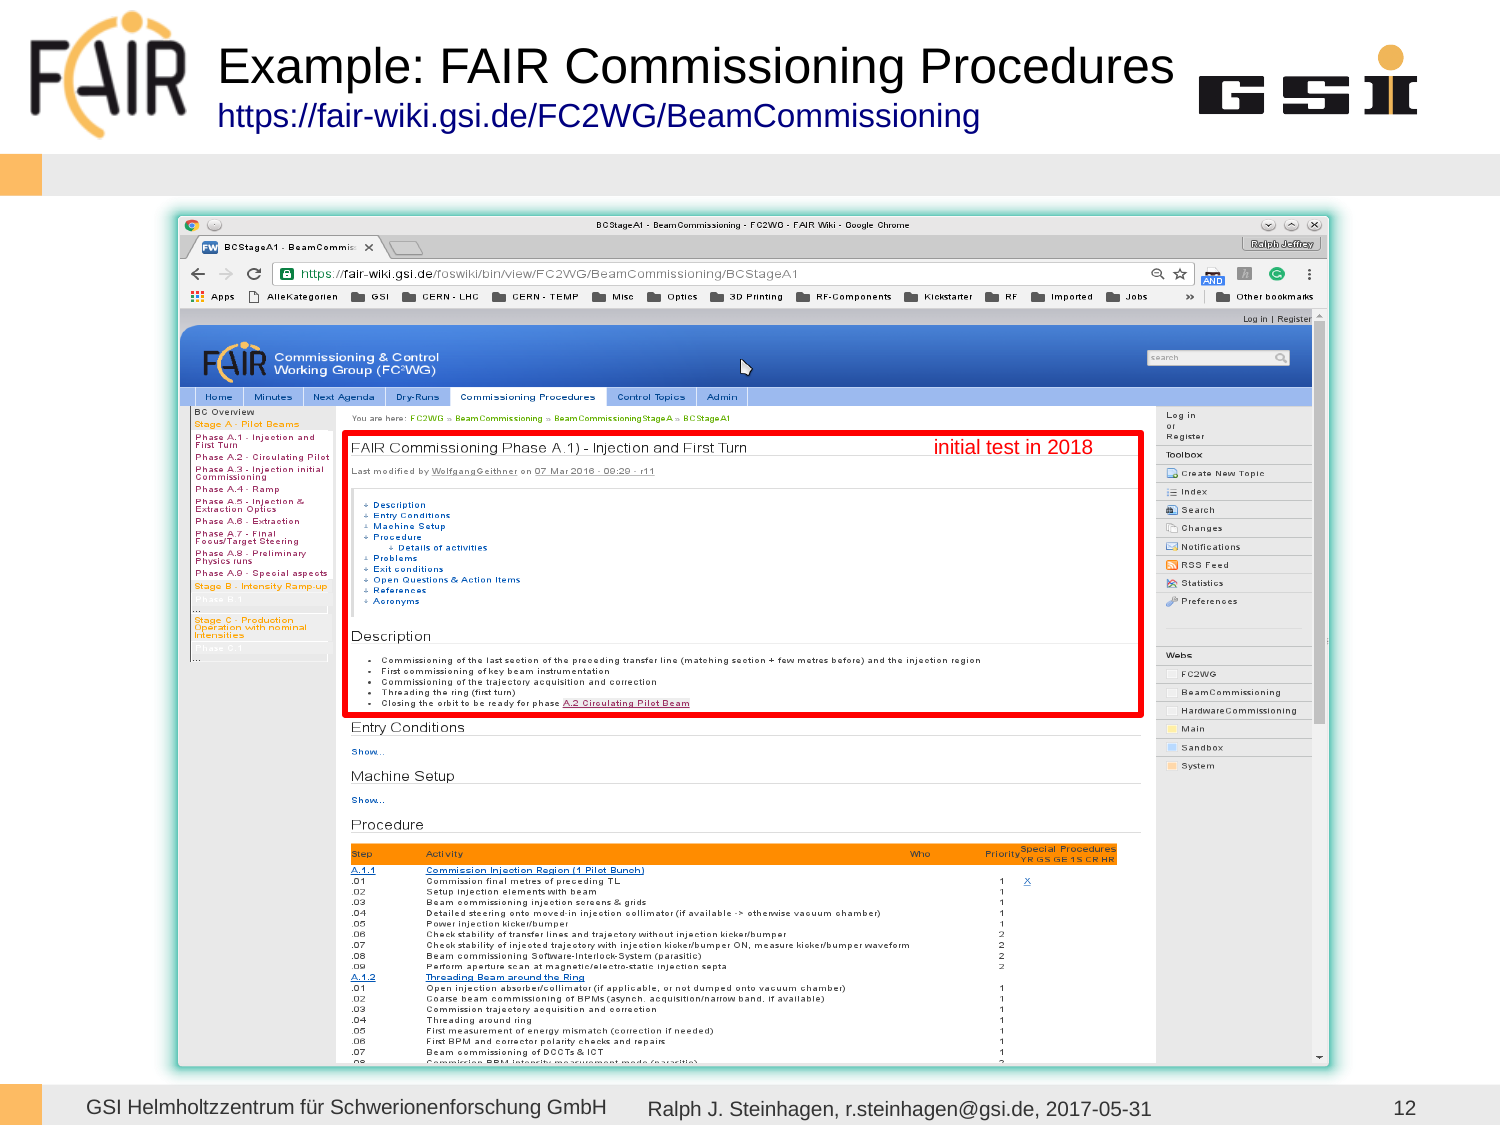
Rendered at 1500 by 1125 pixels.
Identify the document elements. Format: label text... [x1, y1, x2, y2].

title Example: FAIR Commissioning Procedures https://fair-wiki.gsi.de/FC2WG/BeamCommissioning [217, 20, 1180, 147]
picture [30, 9, 187, 141]
text_box initial test in 2018 [918, 428, 1146, 553]
picture [138, 183, 1368, 1099]
picture [1197, 42, 1419, 117]
